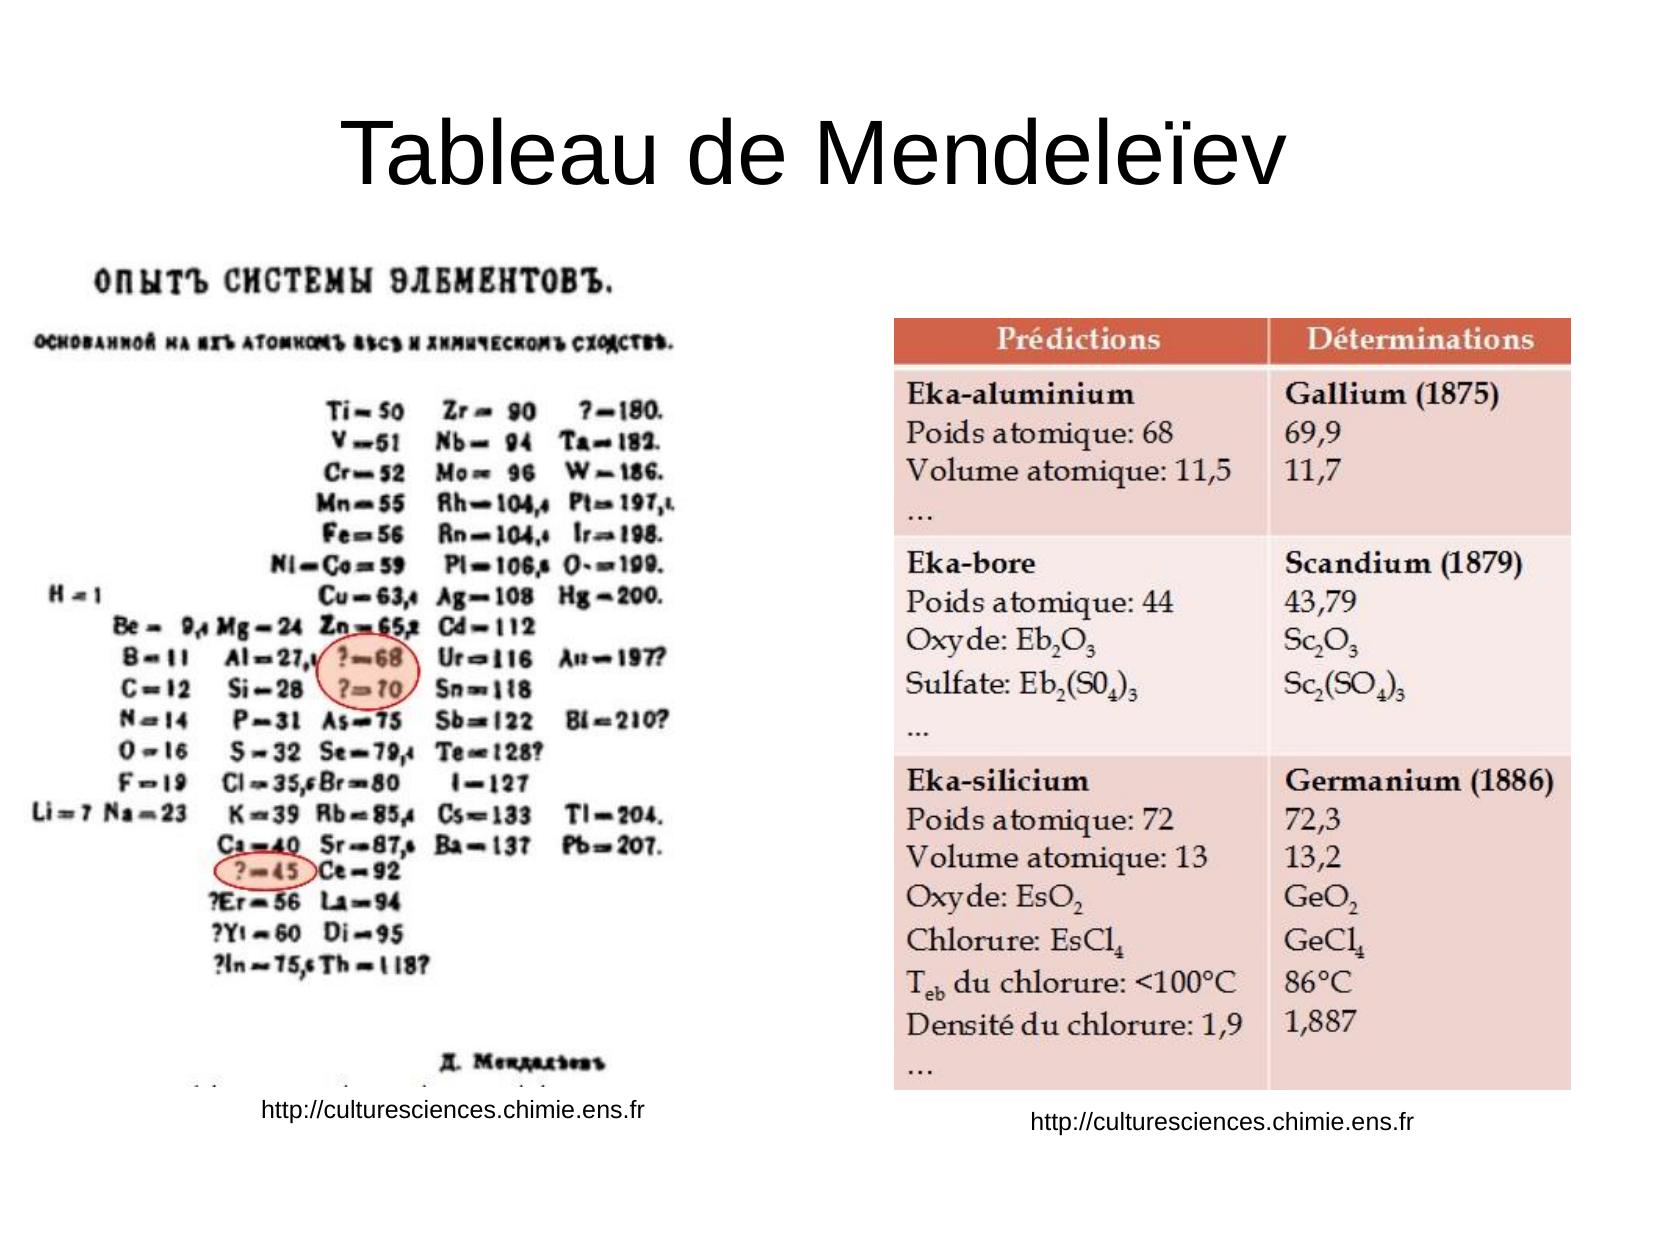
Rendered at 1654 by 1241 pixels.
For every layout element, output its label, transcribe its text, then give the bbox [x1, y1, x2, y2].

title Tableau de Mendeleïev [82, 49, 1571, 257]
text_box http://culturesciences.chimie.ens.fr [246, 1088, 674, 1146]
picture [23, 249, 690, 1087]
picture [894, 318, 1571, 1090]
text_box http://culturesciences.chimie.ens.fr [1015, 1100, 1620, 1158]
